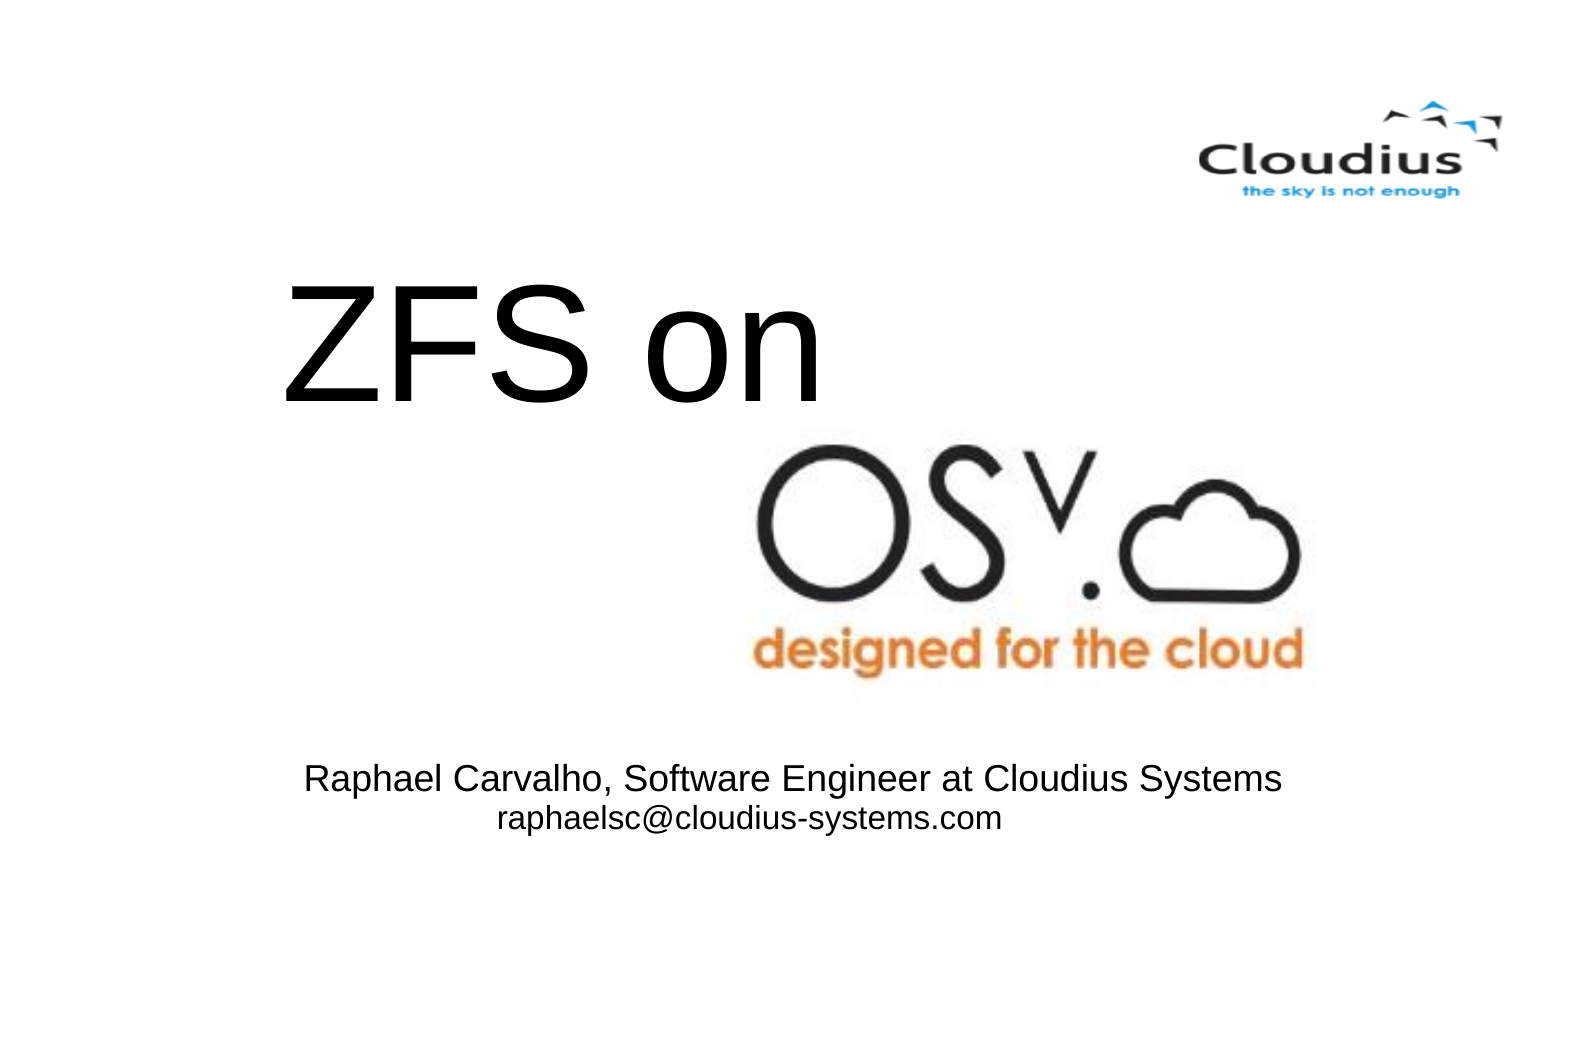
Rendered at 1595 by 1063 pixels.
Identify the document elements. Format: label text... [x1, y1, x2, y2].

text_box Raphael Carvalho, Software Engineer at Cloudius Systems raphaelsc@cloudius-systems.com [150, 750, 1351, 887]
picture [712, 438, 1351, 729]
title ZFS on [102, 250, 1538, 438]
picture [1162, 37, 1542, 263]
